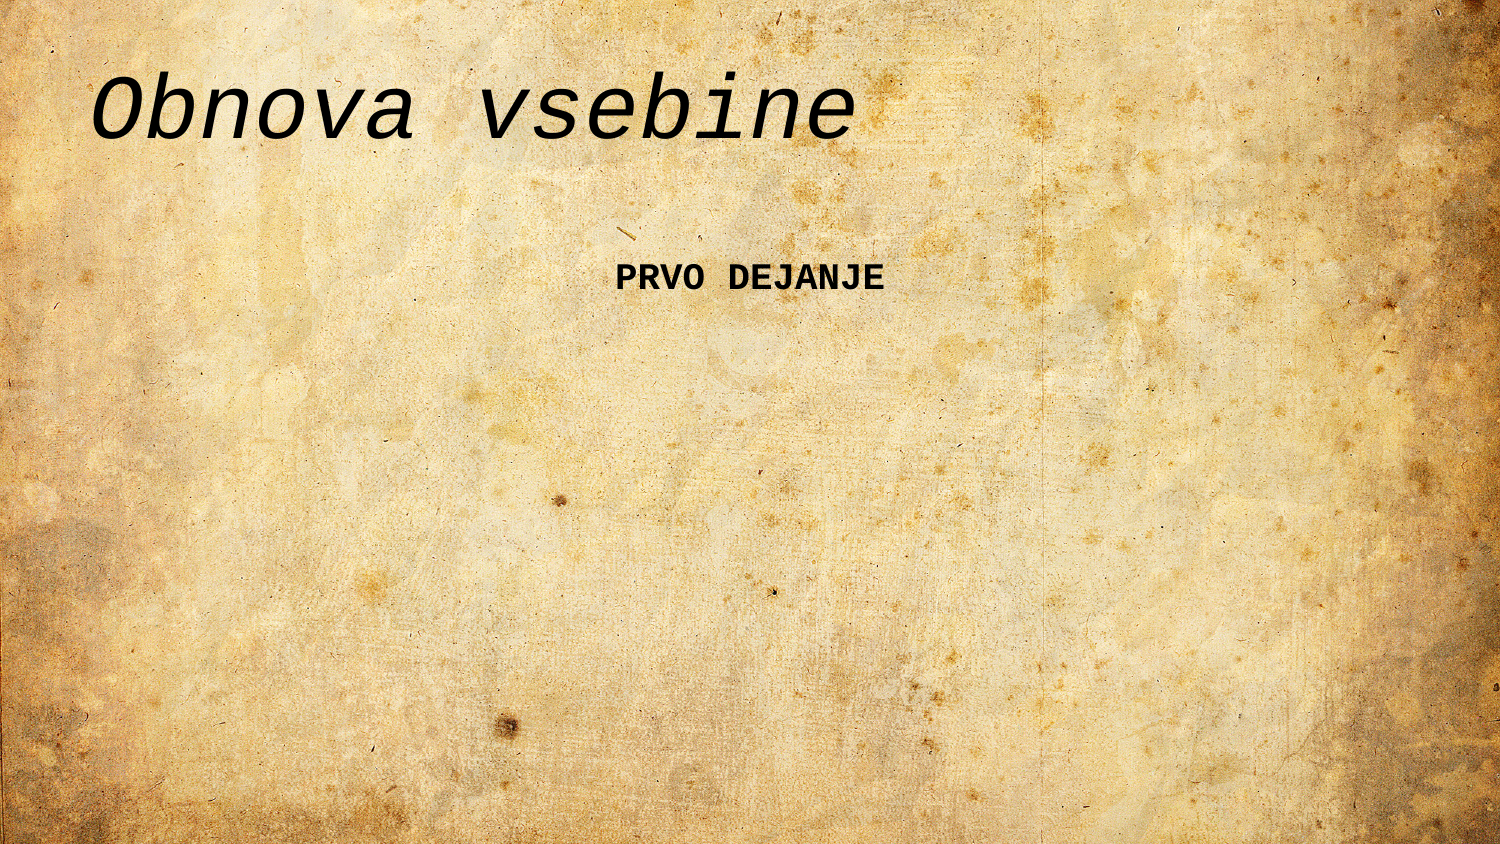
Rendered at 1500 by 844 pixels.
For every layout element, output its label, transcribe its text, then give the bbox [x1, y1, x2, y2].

picture [0, 350, 1500, 844]
picture [0, 0, 1500, 244]
text_box PRVO DEJANJE [0, 244, 1500, 350]
